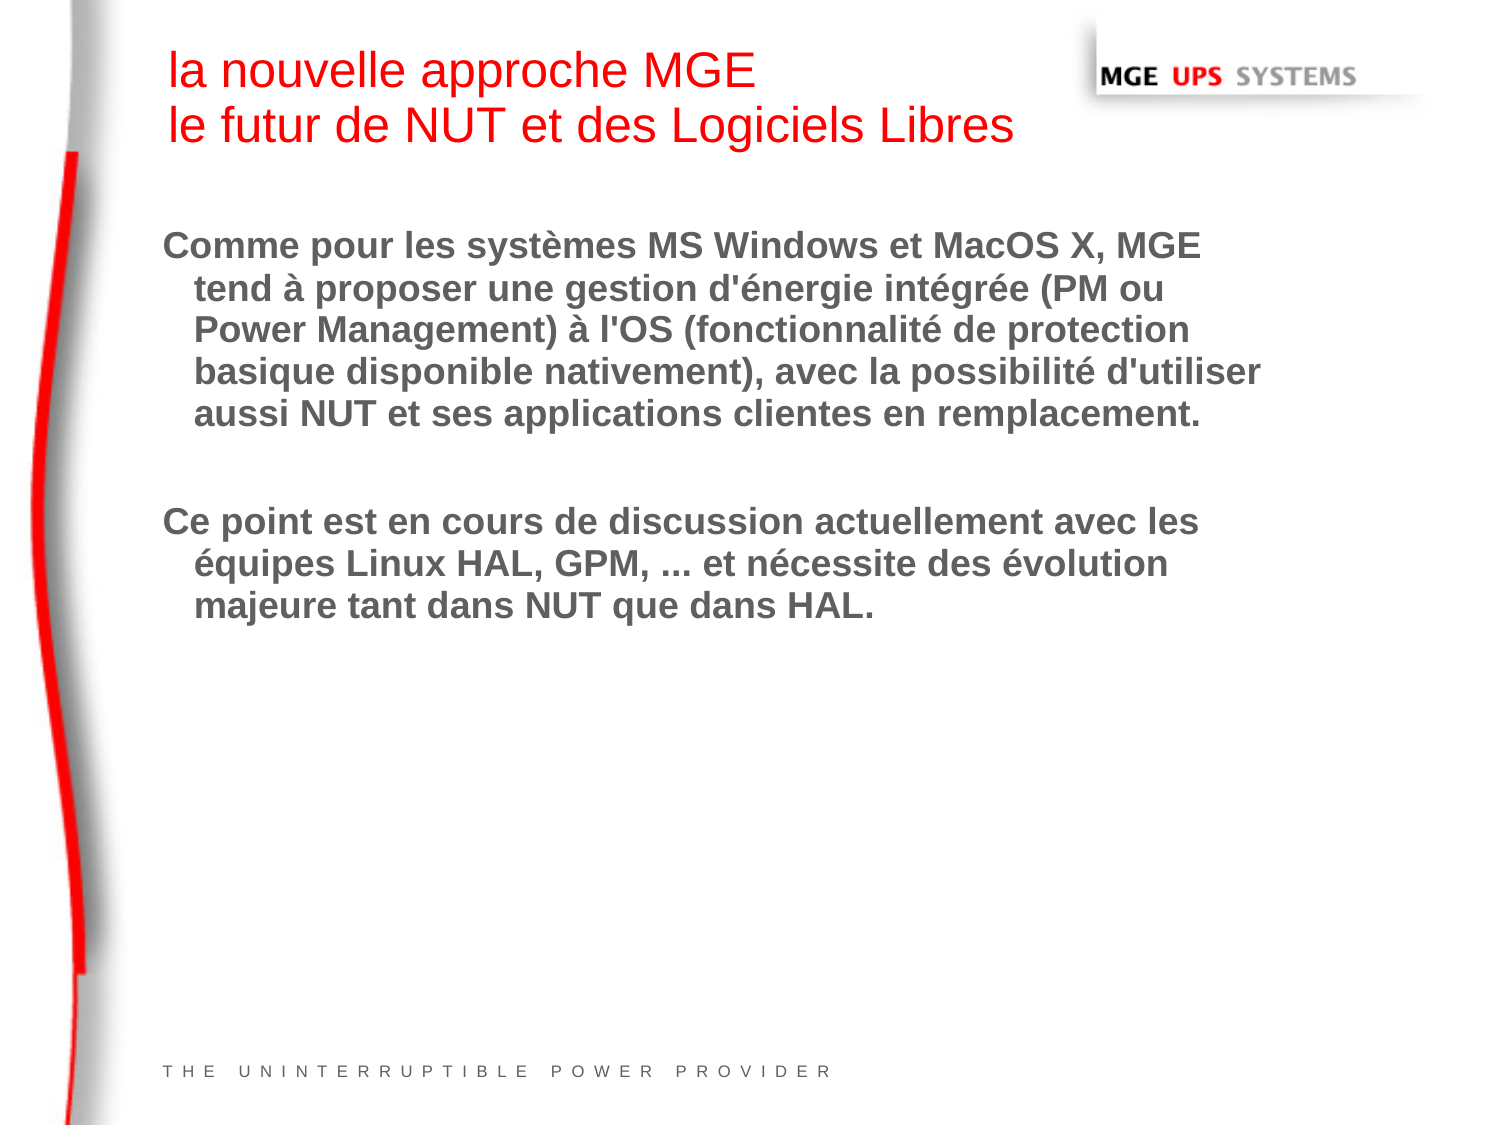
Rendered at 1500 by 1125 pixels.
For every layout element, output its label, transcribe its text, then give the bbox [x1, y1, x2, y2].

list Comme pour les systèmes MS Windows et MacOS X, MGE tend à proposer une gestion d'énergie intégrée (PM ou Power Management) à l'OS (fonctionnalité de protection basique disponible nativement), avec la possibilité d'utiliser aussi NUT et ses applications clientes en remplacement. Ce point est en cours de discussion actuellement avec les équipes Linux HAL, GPM, ... et nécessite des évolution majeure tant dans NUT que dans HAL. [162, 224, 1263, 976]
title la nouvelle approche MGE le futur de NUT et des Logiciels Libres [168, 35, 1019, 160]
